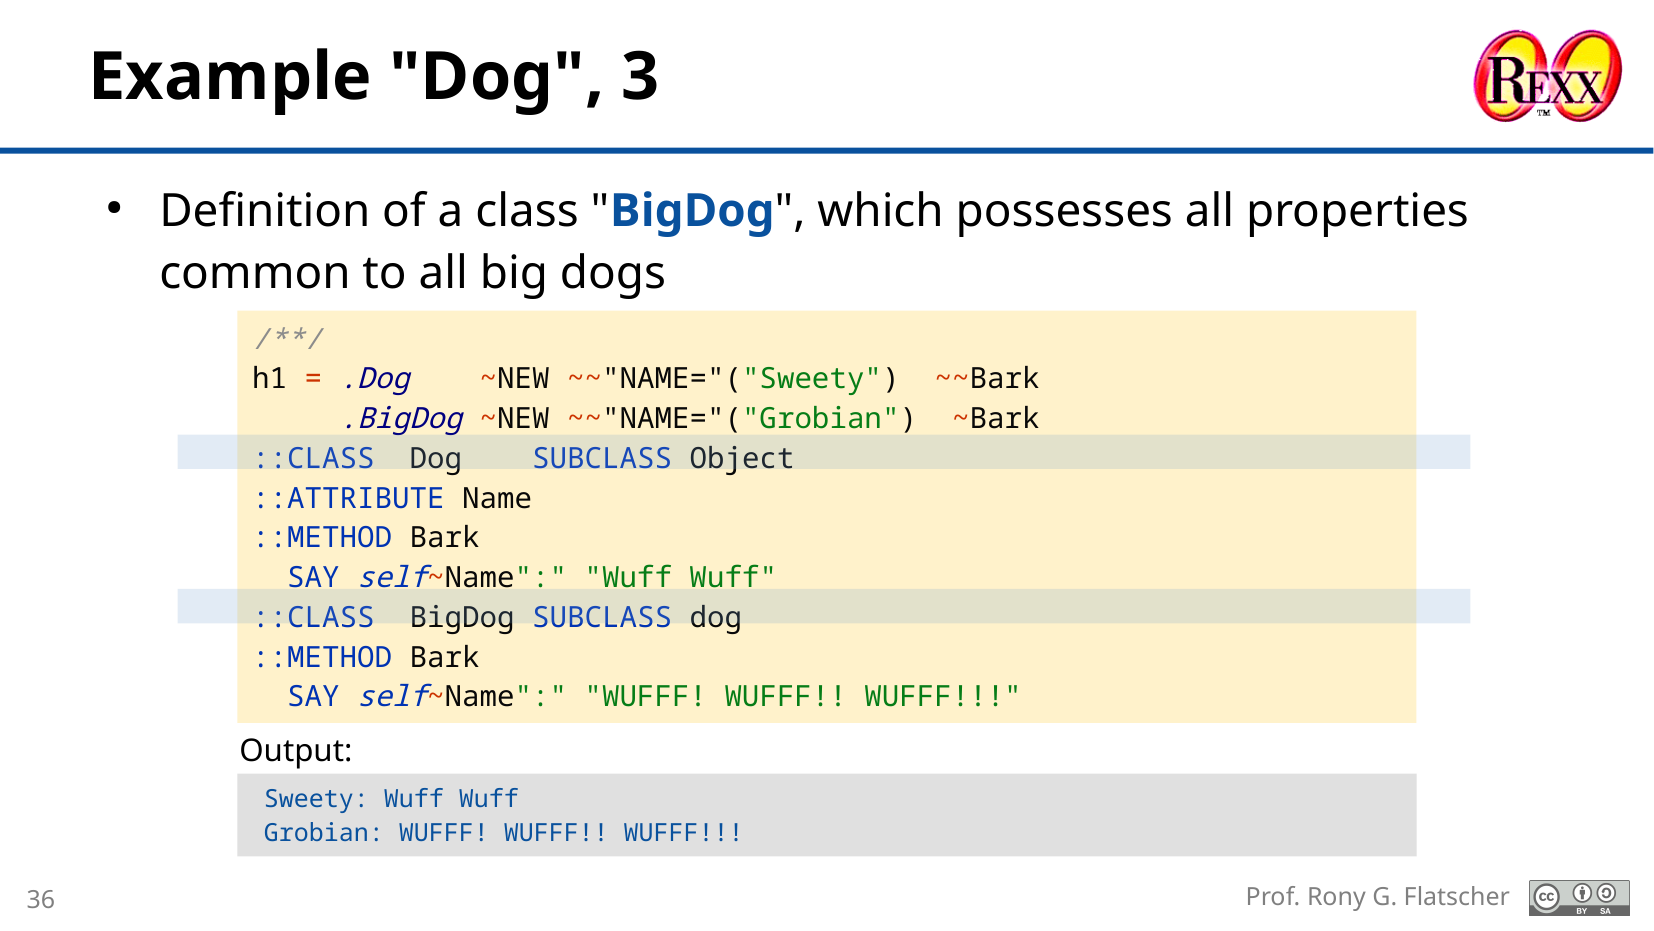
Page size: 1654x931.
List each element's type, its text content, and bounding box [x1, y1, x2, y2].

text_box Output: [224, 720, 390, 777]
text_box /**/ h1 = .Dog ~NEW ~~"NAME="("Sweety") ~~Bark .BigDog ~NEW ~~"NAME="("Grobian") ~Bark ::CLASS Dog SUBCLASS Object ::ATTRIBUTE Name ::METHOD Bark SAY self~Name":" "Wuff Wuff" ::CLASS BigDog SUBCLASS dog ::METHOD Bark SAY self~Name":" "WUFFF! WUFFF!! WUFFF!!!" [237, 469, 1417, 588]
title Example "Dog", 3 [29, 0, 1654, 148]
text_box [177, 434, 1471, 469]
text_box [177, 588, 1471, 624]
list Definition of a class "BigDog", which possesses all properties common to all big dogs [88, 177, 1577, 857]
text_box Sweety: Wuff Wuff Grobian: WUFFF! WUFFF!! WUFFF!!! [237, 773, 1417, 854]
text_box /**/ h1 = .Dog ~NEW ~~"NAME="("Sweety") ~~Bark .BigDog ~NEW ~~"NAME="("Grobian") ~Bark ::CLASS Dog SUBCLASS Object ::ATTRIBUTE Name ::METHOD Bark SAY self~Name":" "Wuff Wuff" ::CLASS BigDog SUBCLASS dog ::METHOD Bark SAY self~Name":" "WUFFF! WUFFF!! WUFFF!!!" [237, 624, 1417, 706]
text_box /**/ h1 = .Dog ~NEW ~~"NAME="("Sweety") ~~Bark .BigDog ~NEW ~~"NAME="("Grobian") ~Bark ::CLASS Dog SUBCLASS Object ::ATTRIBUTE Name ::METHOD Bark SAY self~Name":" "Wuff Wuff" ::CLASS BigDog SUBCLASS dog ::METHOD Bark SAY self~Name":" "WUFFF! WUFFF!! WUFFF!!!" [237, 310, 1417, 434]
